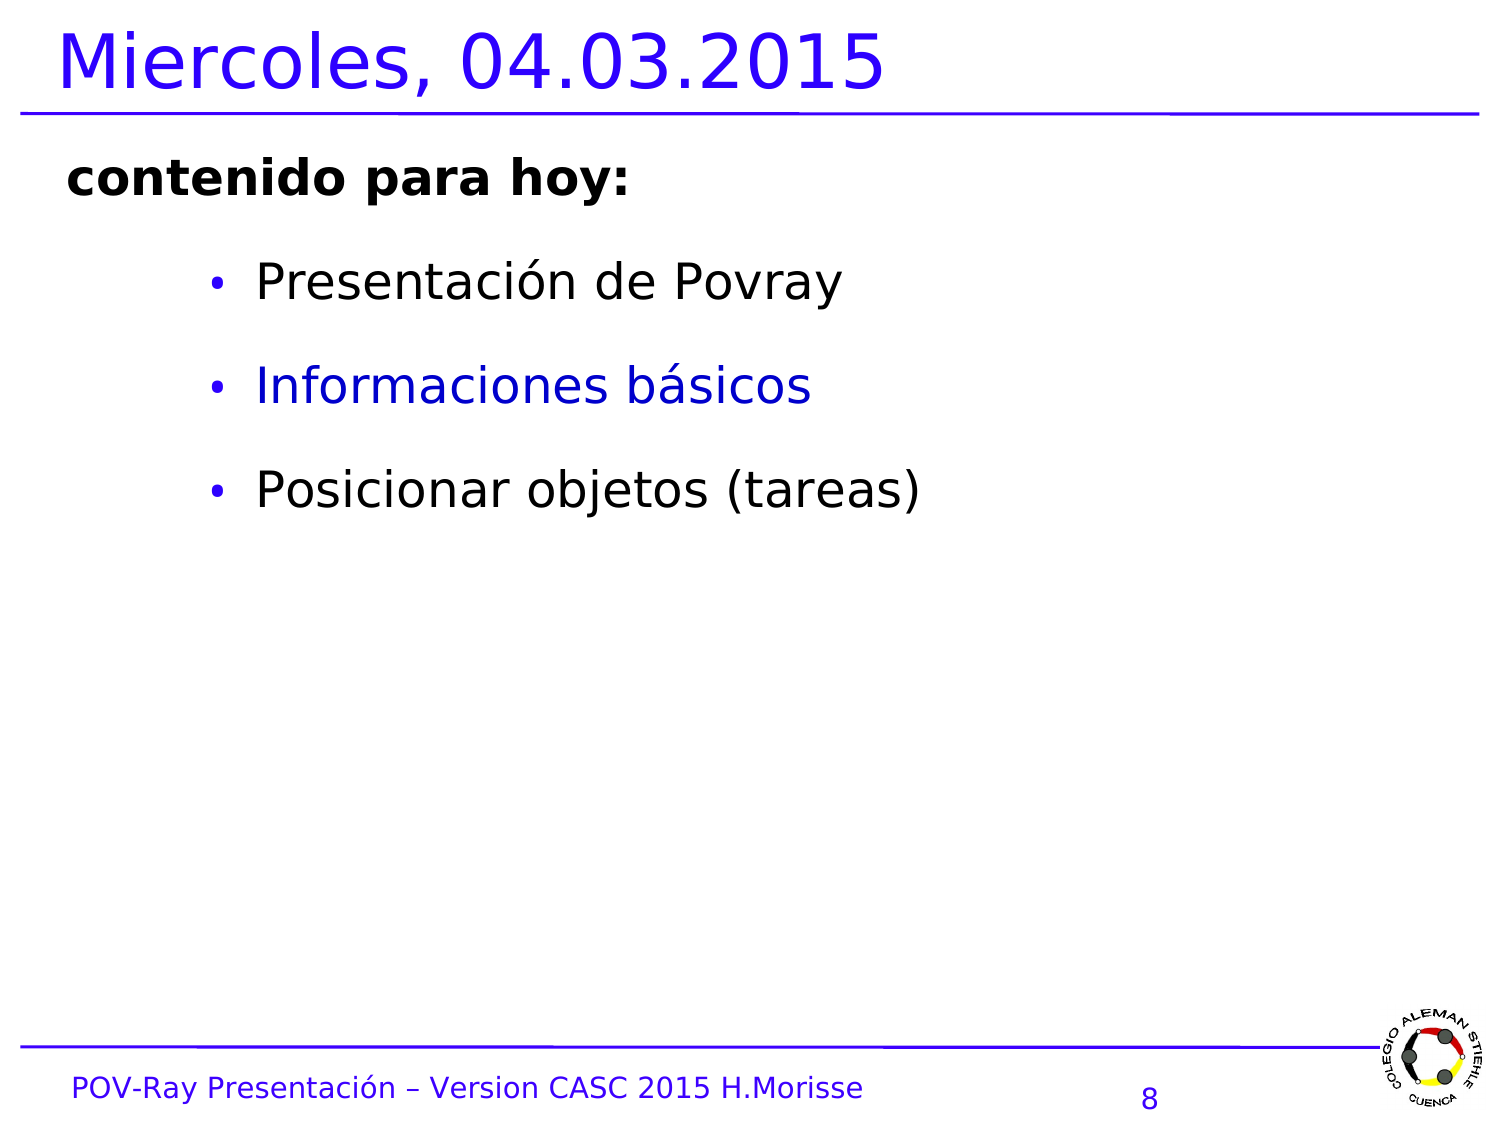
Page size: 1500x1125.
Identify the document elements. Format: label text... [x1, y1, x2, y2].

picture [1380, 1004, 1486, 1110]
list contenido para hoy: Presentación de Povray Informaciones básicos Posicionar objetos (tareas) [52, 148, 1471, 1031]
title Miercoles, 04.03.2015 [29, 11, 1152, 114]
